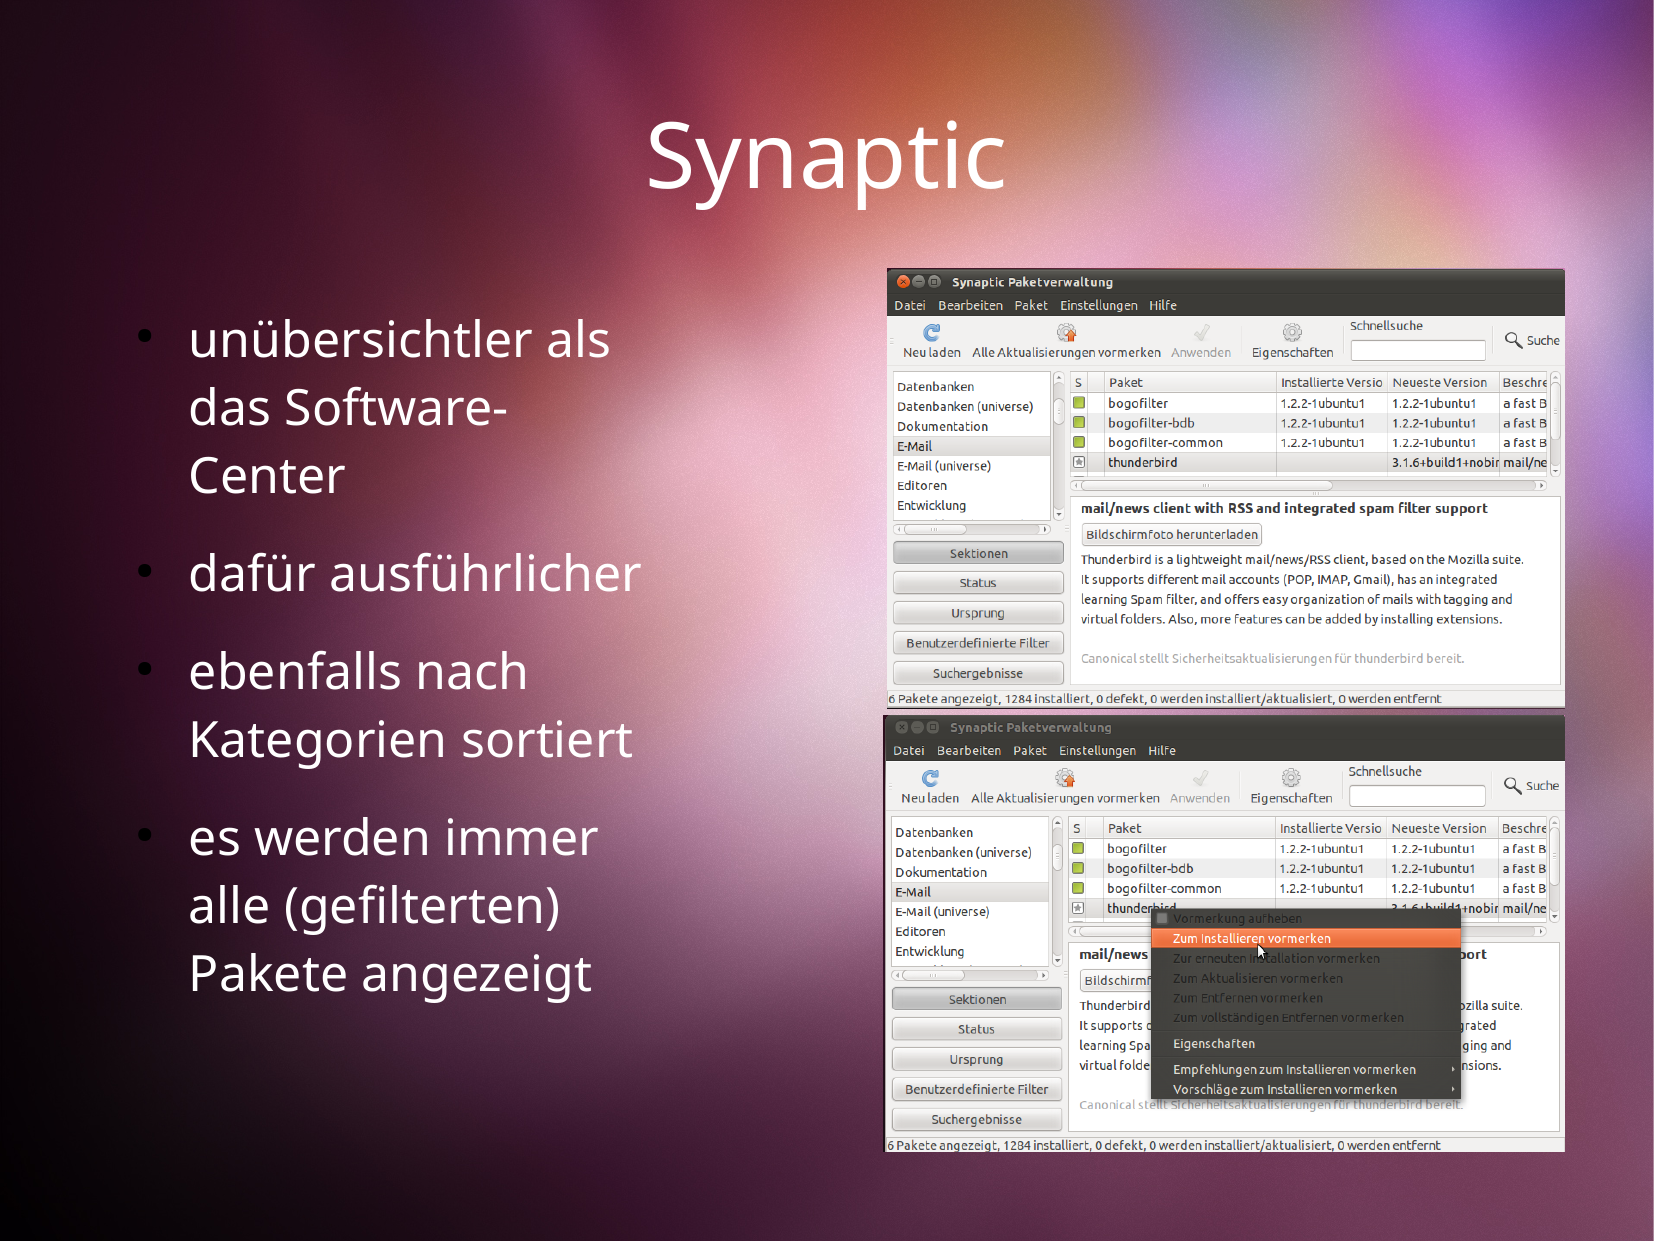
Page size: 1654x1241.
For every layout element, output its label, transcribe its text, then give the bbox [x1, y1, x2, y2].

list unübersichtler als das Software-Center dafür ausführlicher ebenfalls nach Kategorien sortiert es werden immer alle (gefilterten) Pakete angezeigt [118, 303, 662, 1123]
title Synaptic [82, 49, 1571, 257]
picture [0, 0, 1654, 1241]
